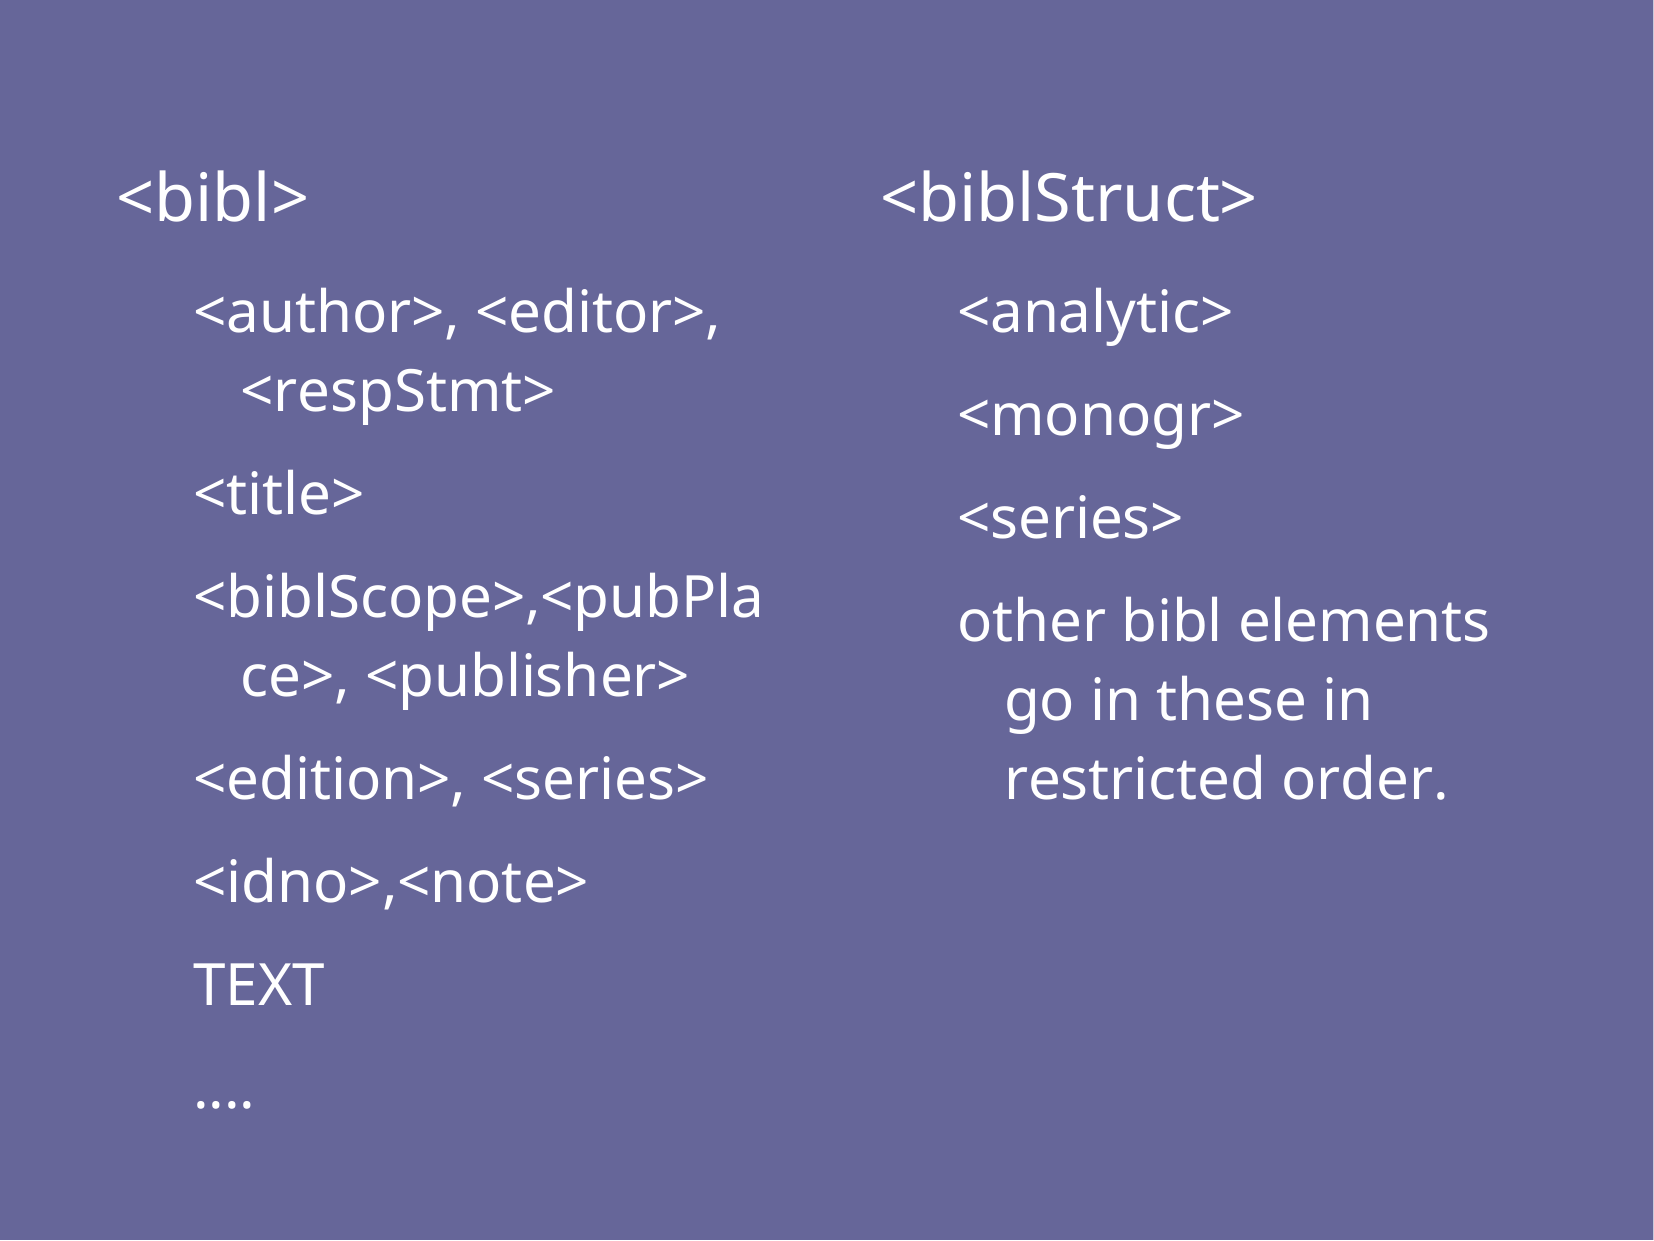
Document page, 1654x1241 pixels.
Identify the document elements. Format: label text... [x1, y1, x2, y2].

list <bibl> <author>, <editor>, <respStmt> <title> <biblScope>,<pubPlace>, <publisher> <edition>, <series> <idno>,<note> TEXT .... [98, 150, 789, 1197]
list <biblStruct> <analytic> <monogr> <series> other bibl elements go in these in restricted order. [862, 150, 1552, 1163]
